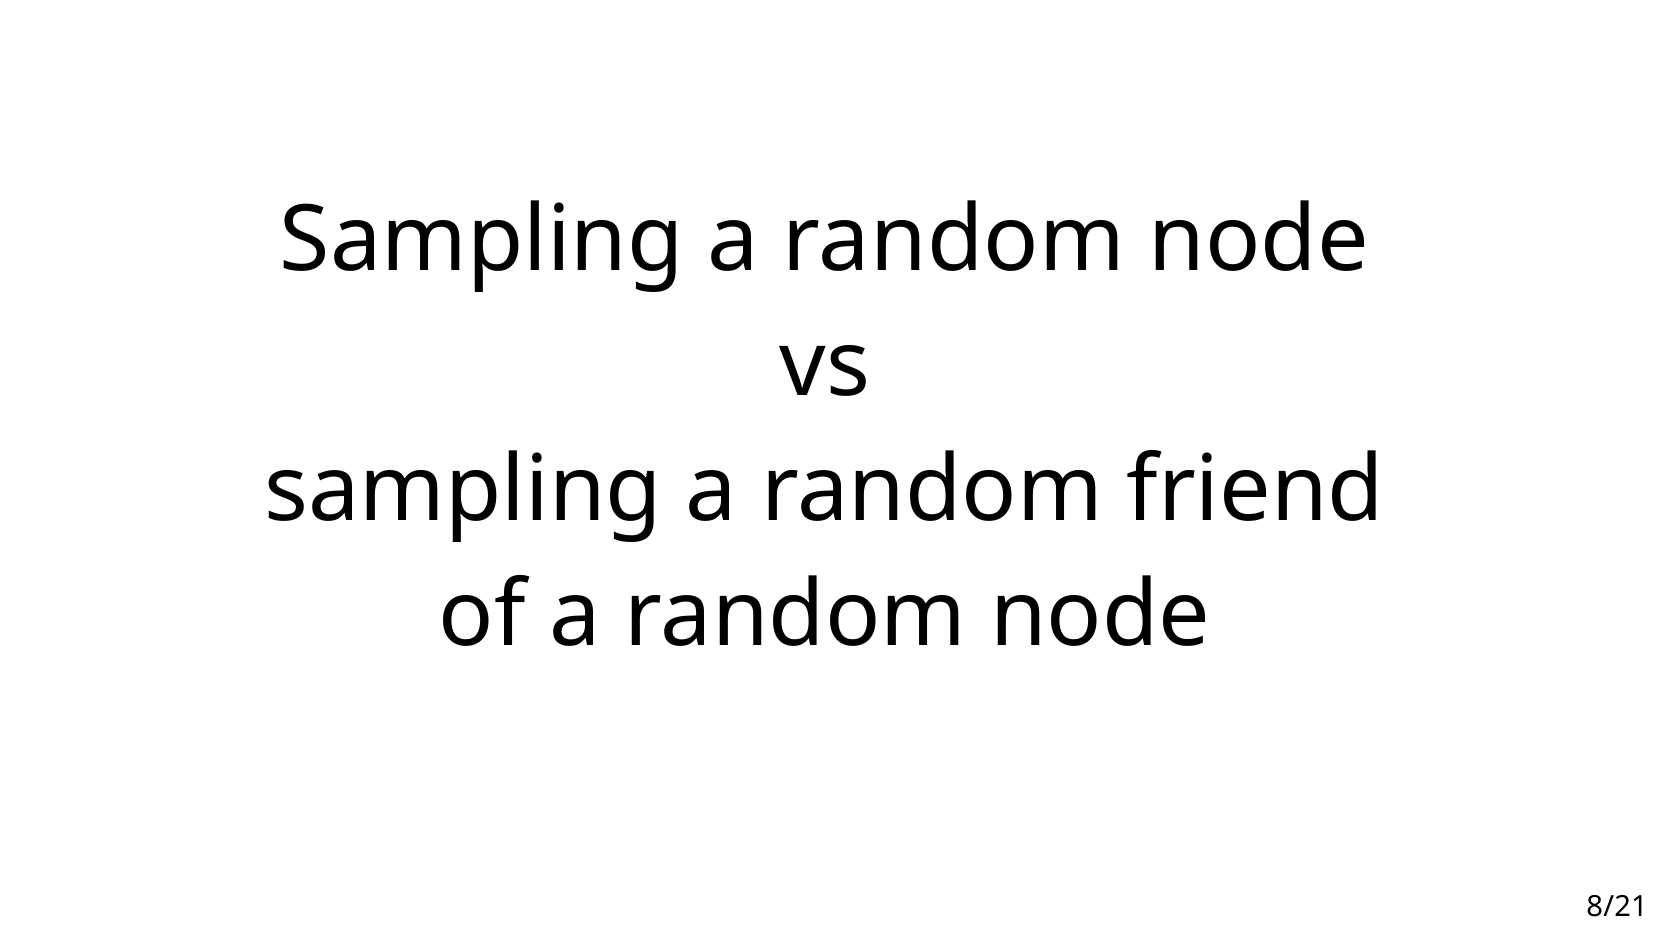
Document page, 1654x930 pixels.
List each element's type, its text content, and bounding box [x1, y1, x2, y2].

title Sampling a random node vs sampling a random friend of a random node [15, 164, 1636, 681]
